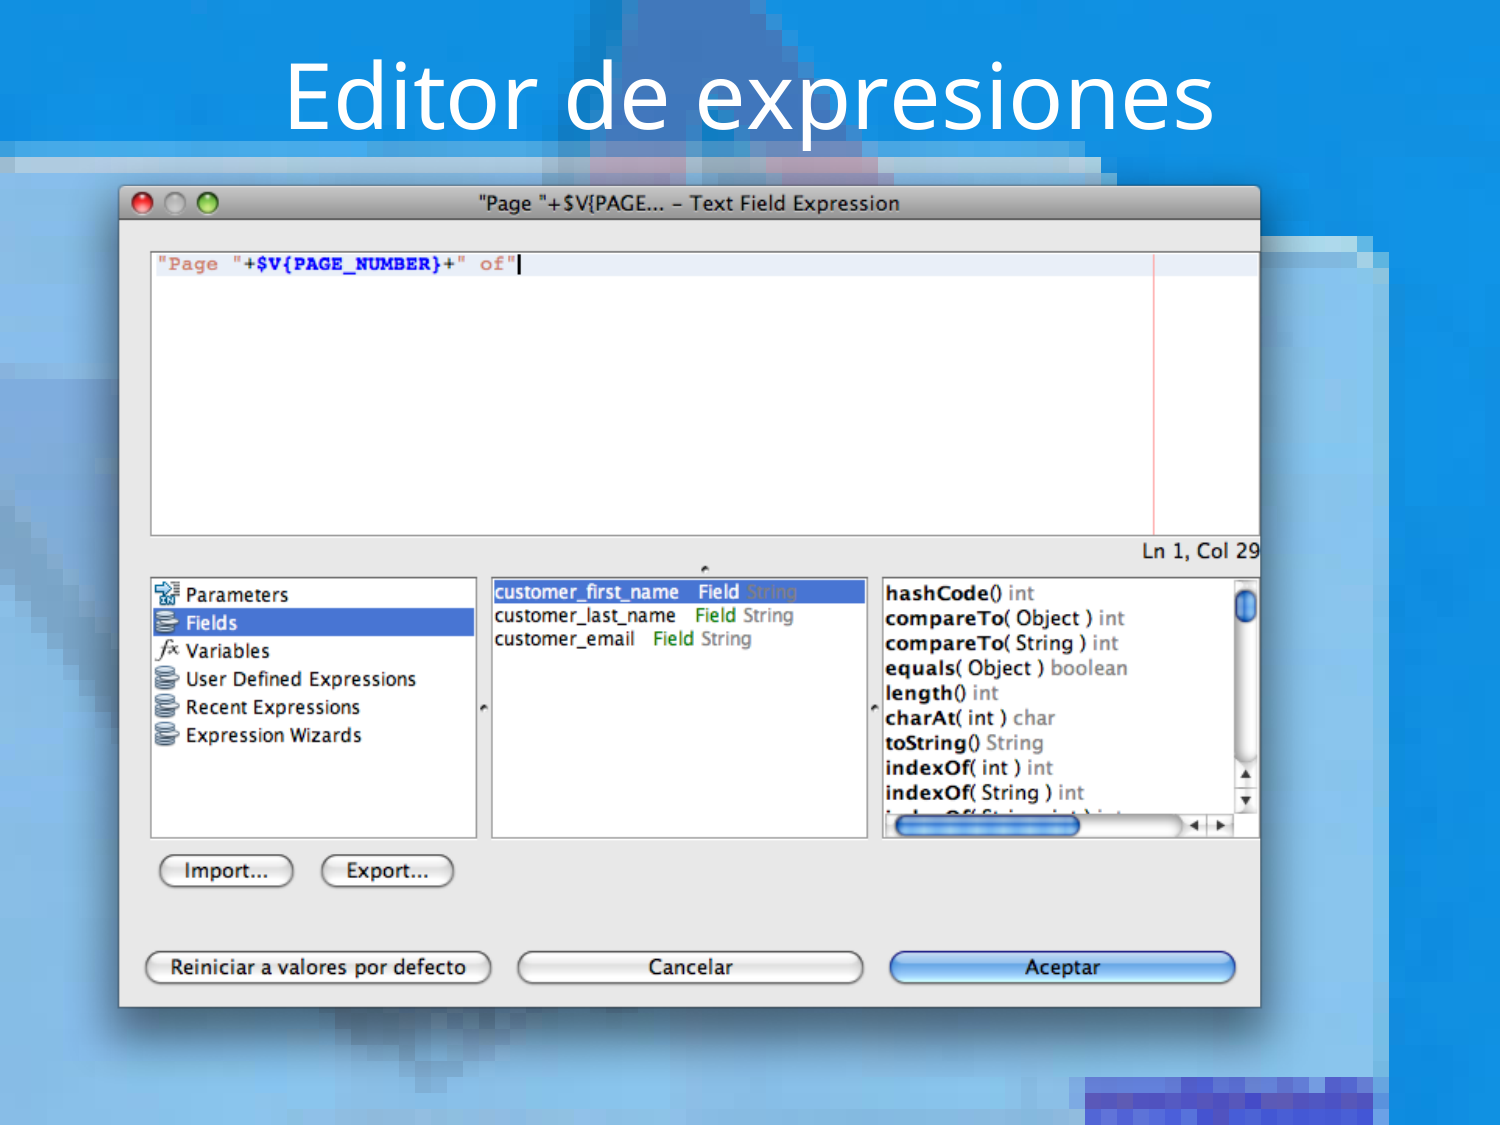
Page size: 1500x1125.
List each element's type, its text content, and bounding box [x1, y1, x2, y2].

picture [0, 0, 1500, 1125]
title Editor de expresiones [112, 0, 1388, 214]
